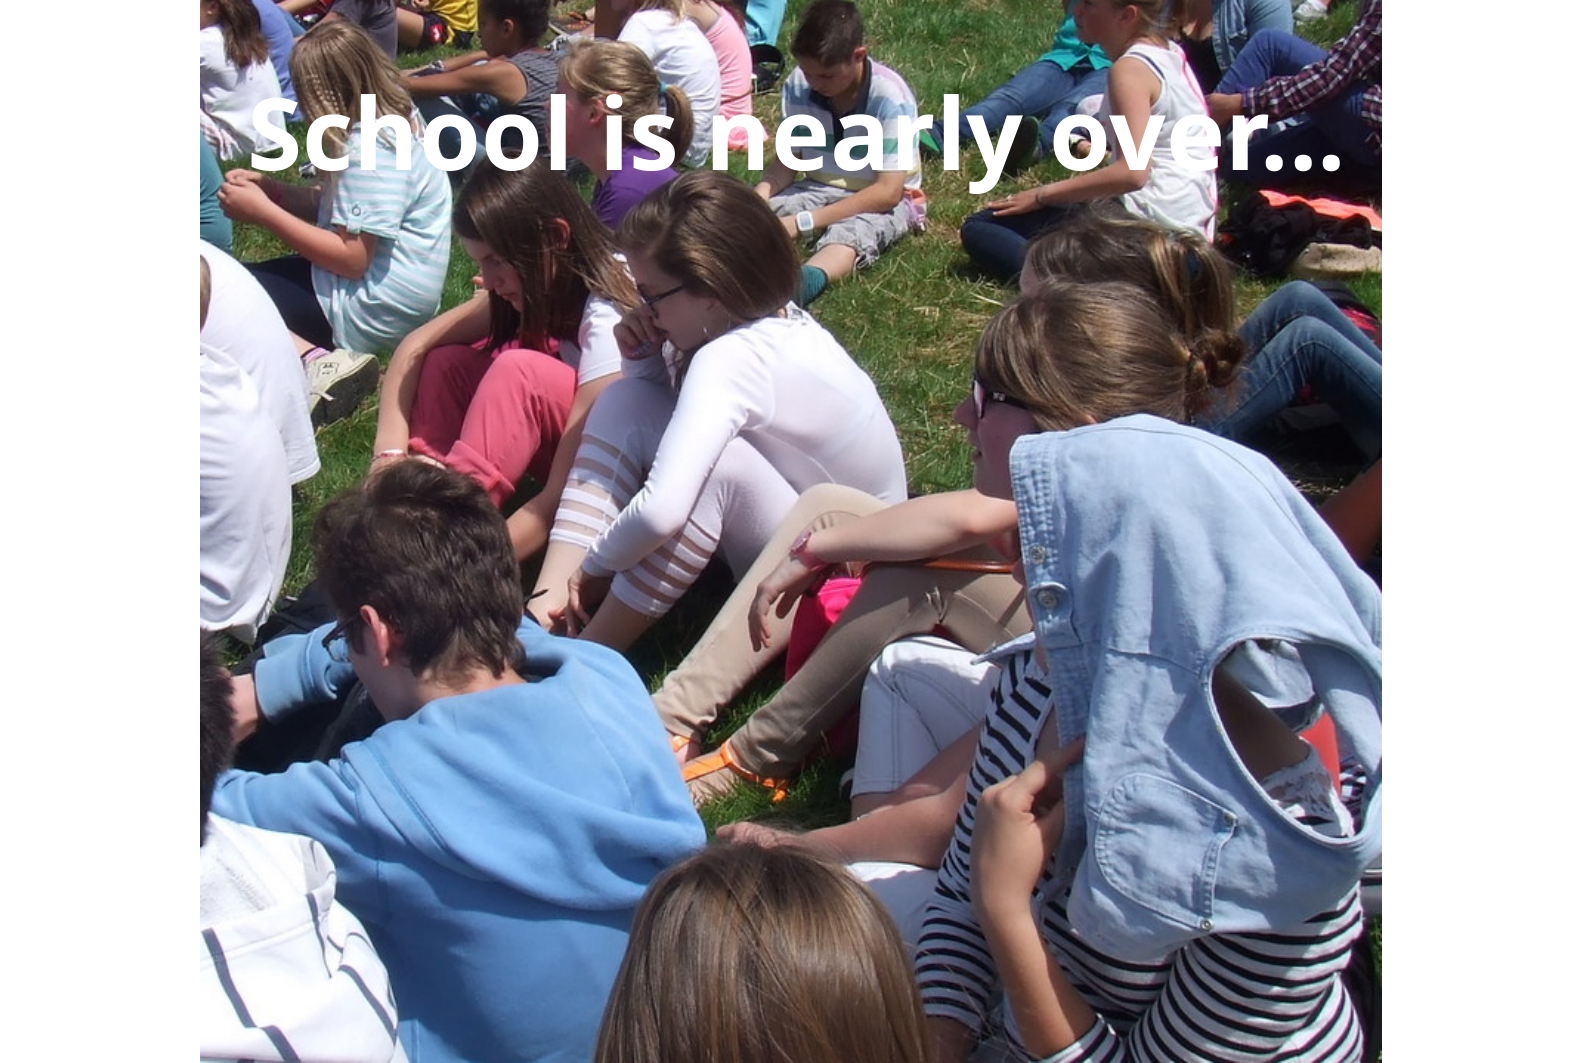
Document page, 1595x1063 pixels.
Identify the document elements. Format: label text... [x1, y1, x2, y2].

title School is nearly over... [79, 38, 1515, 224]
picture [200, 0, 1382, 38]
picture [200, 224, 1382, 1063]
